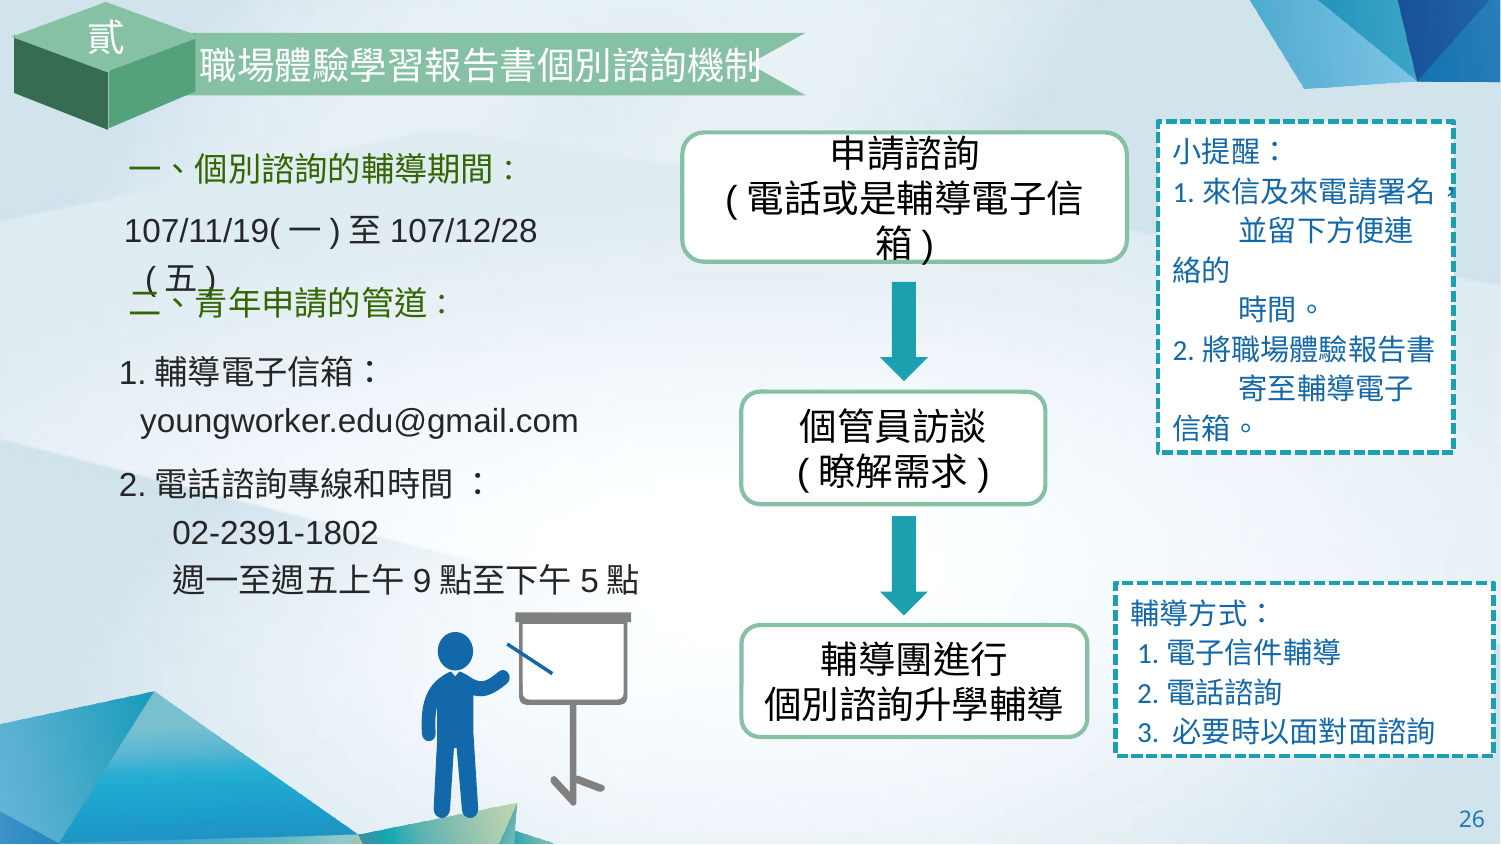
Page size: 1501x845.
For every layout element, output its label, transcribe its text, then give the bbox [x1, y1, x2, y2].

text_box [879, 281, 928, 382]
text_box 107/11/19(一)至107/12/28(五) [11, 201, 655, 297]
text_box [14, 39, 196, 130]
text_box 小提醒： 1.來信及來電請署名， 並留下方便連絡的 時間。 2.將職場體驗報告書 寄至輔導電子信箱。 [1158, 121, 1454, 453]
text_box 輔導團進行 個別諮詢升學輔導 [741, 625, 1088, 738]
text_box 一、個別諮詢的輔導期間： [69, 132, 666, 204]
text_box 貳 [11, 1, 201, 72]
text_box [506, 612, 632, 806]
text_box 2.電話諮詢專線和時間 ： 02-2391-1802 週一至週五上午9點至下午5點 [6, 455, 767, 620]
text_box 1.輔導電子信箱：youngworker.edu@gmail.com [6, 343, 729, 438]
text_box 26 [1458, 804, 1495, 832]
text_box [879, 516, 928, 616]
picture [0, 0, 1501, 844]
text_box [421, 631, 510, 818]
text_box 申請諮詢 (電話或是輔導電子信箱) [682, 132, 1127, 262]
text_box 輔導方式： 1.電子信件輔導 2.電話諮詢 3. 必要時以面對面諮詢 [1115, 582, 1494, 757]
text_box 二、青年申請的管道： [69, 267, 739, 338]
text_box 職場體驗學習報告書個別諮詢機制 [188, 32, 806, 96]
text_box 個管員訪談 (瞭解需求) [741, 391, 1046, 505]
